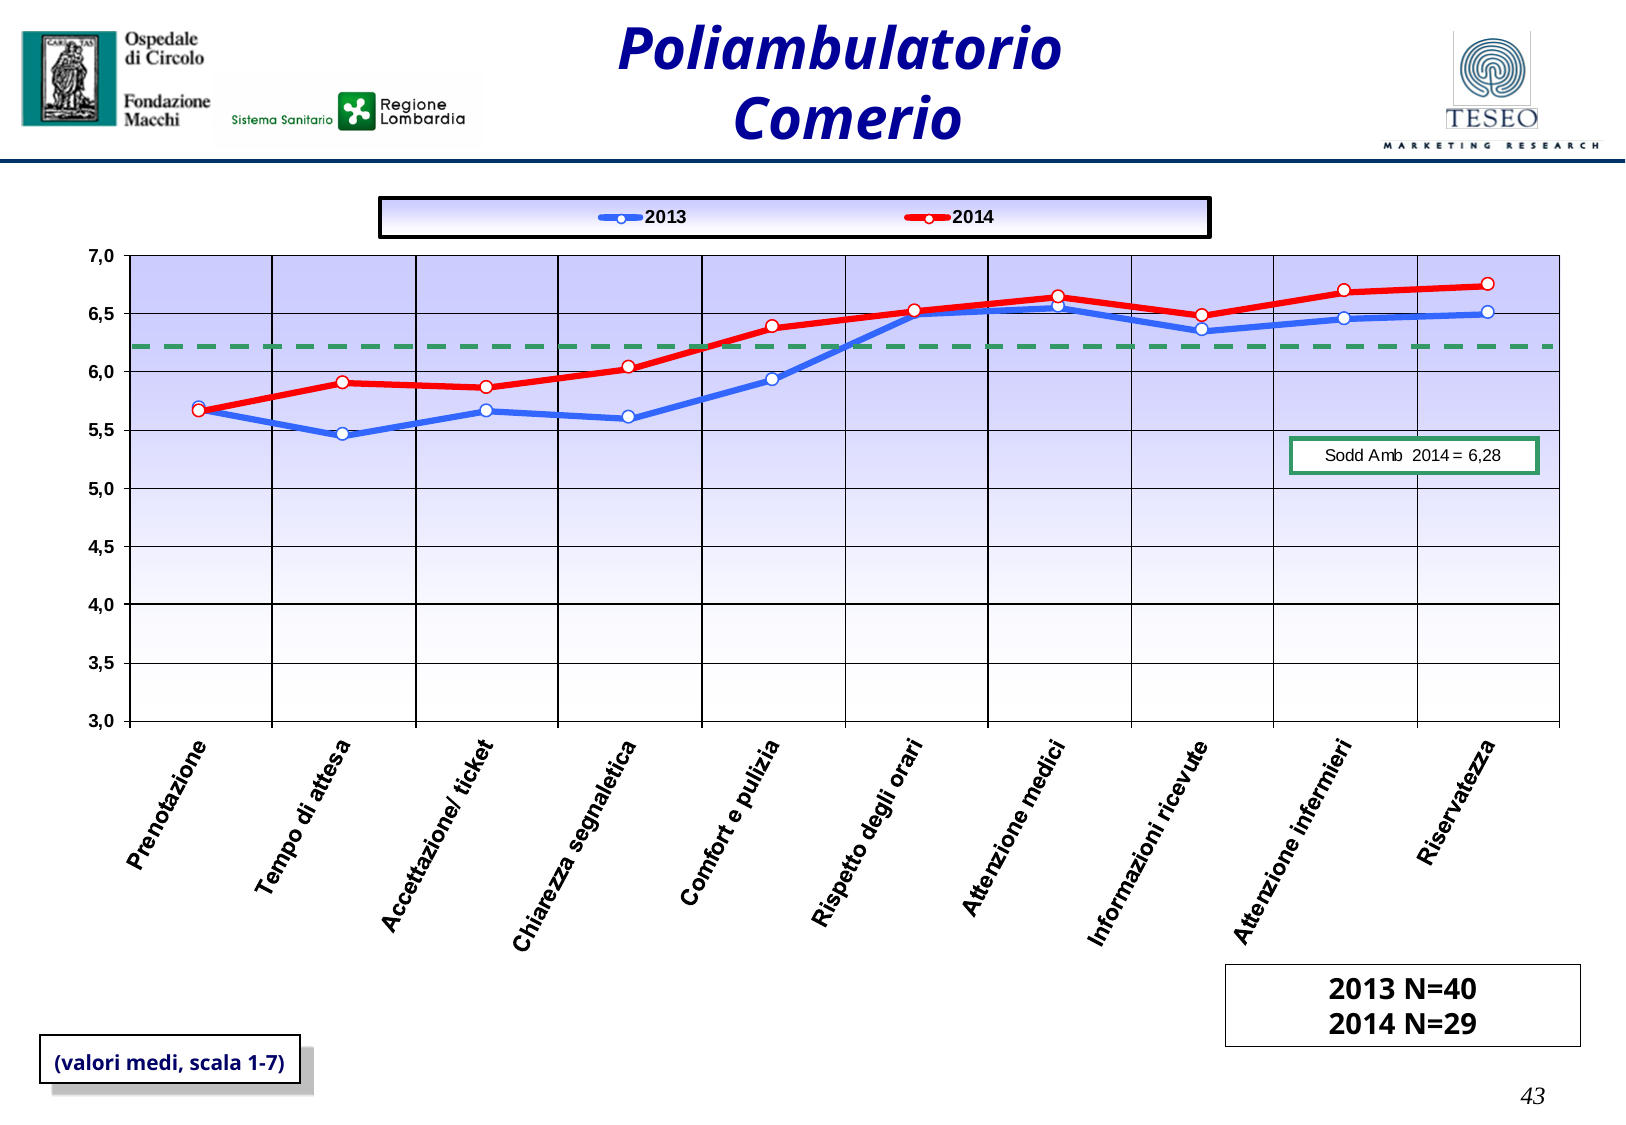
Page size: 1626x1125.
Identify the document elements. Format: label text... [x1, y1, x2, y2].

text_box Poliambulatorio Comerio [304, 18, 1392, 144]
text_box 2013 N=40 2014 N=29 [1225, 964, 1581, 1047]
picture [21, 31, 483, 149]
picture [1381, 31, 1604, 149]
picture [46, 184, 1564, 1125]
